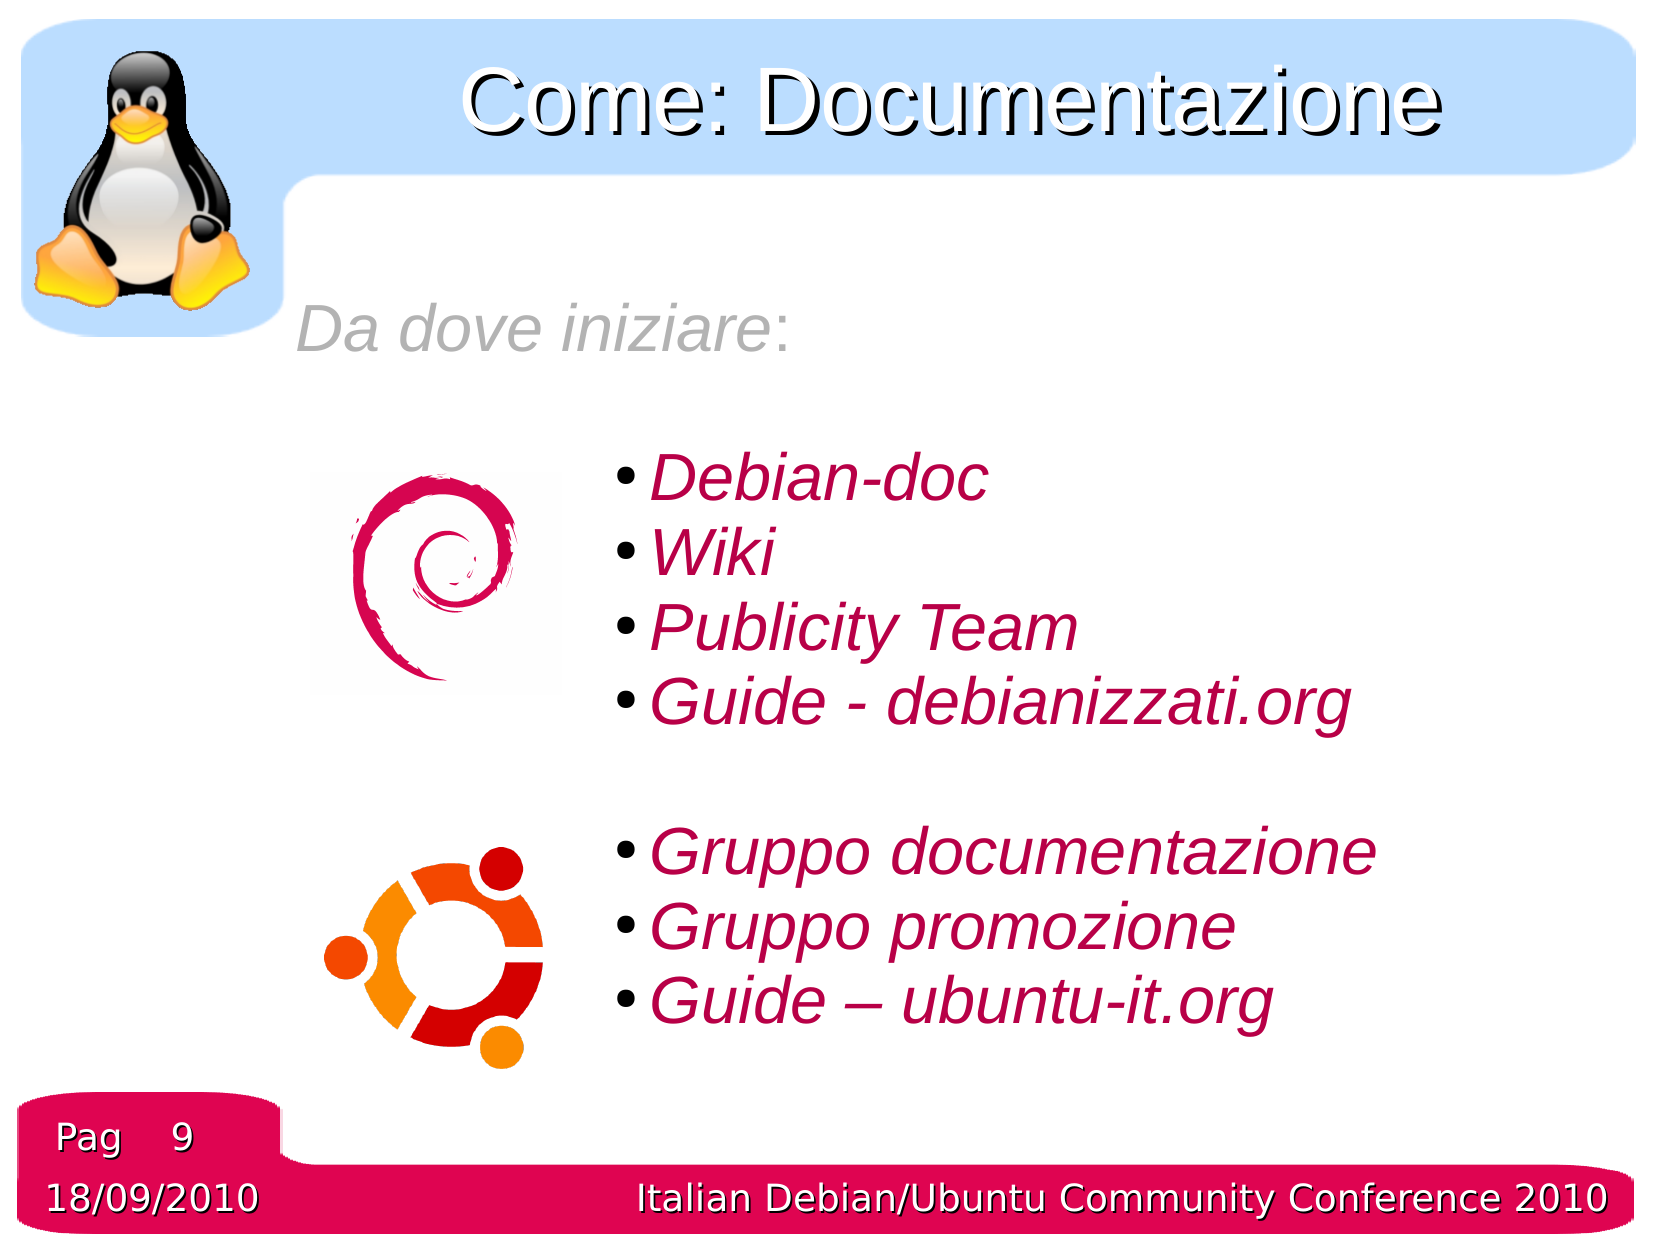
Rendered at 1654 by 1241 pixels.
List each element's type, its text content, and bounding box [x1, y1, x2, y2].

picture [310, 472, 562, 695]
picture [17, 1092, 295, 1234]
picture [324, 847, 544, 1069]
subtitle Da dove iniziare: Debian-doc Wiki Publicity Team Guide - debianizzati.org Gruppo documentazione Gruppo promozione Guide – ubuntu-it.org [295, 206, 1625, 1123]
title Come: Documentazione [265, 3, 1636, 196]
text_box Italian Debian/Ubuntu Community Conference 2010 [621, 1169, 1625, 1241]
text_box 18/09/2010 [29, 1169, 284, 1241]
picture [284, 1092, 1634, 1234]
text_box Pag <numero> [41, 1108, 394, 1182]
picture [21, 19, 1636, 337]
